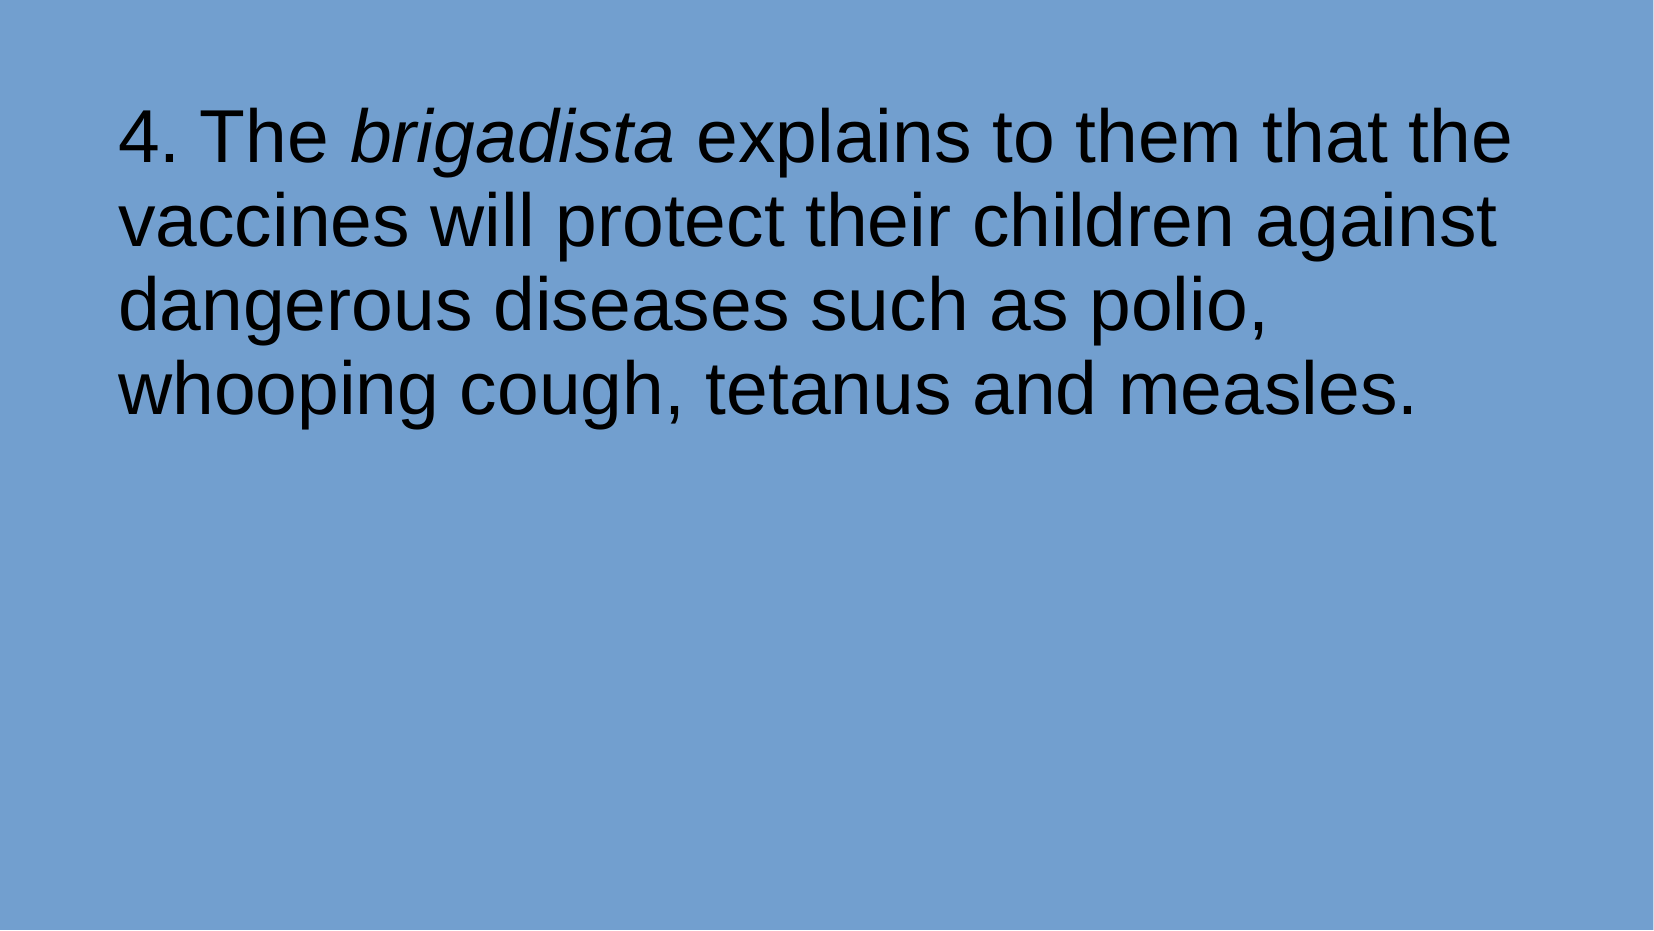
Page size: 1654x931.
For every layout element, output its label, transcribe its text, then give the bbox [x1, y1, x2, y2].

list 4. The brigadista explains to them that the vaccines will protect their children against dangerous diseases such as polio, whooping cough, tetanus and measles. [118, 94, 1571, 758]
